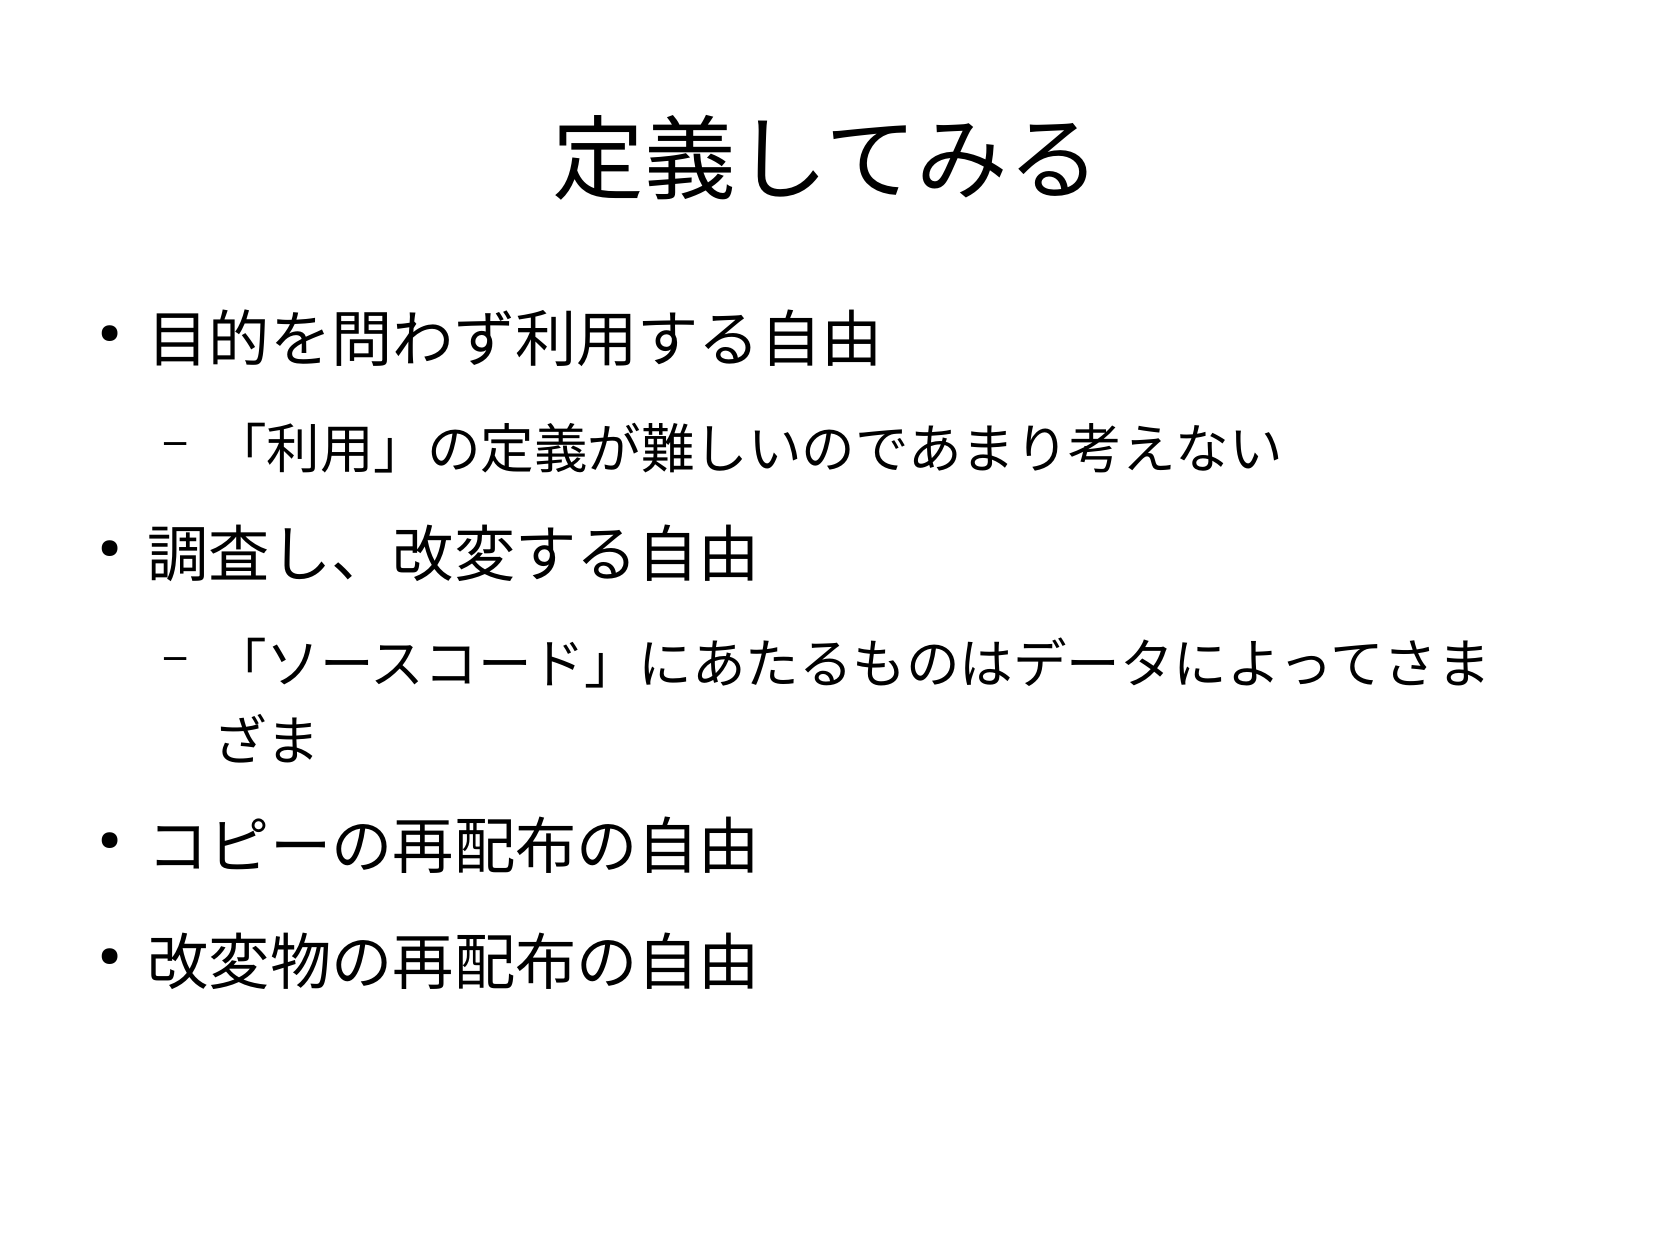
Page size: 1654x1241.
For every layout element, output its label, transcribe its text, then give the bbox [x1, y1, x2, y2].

list 目的を問わず利用する自由 「利用」の定義が難しいのであまり考えない 調査し、改変する自由 「ソースコード」にあたるものはデータによってさまざま コピーの再配布の自由 改変物の再配布の自由 [82, 290, 1538, 1010]
title 定義してみる [82, 49, 1571, 257]
